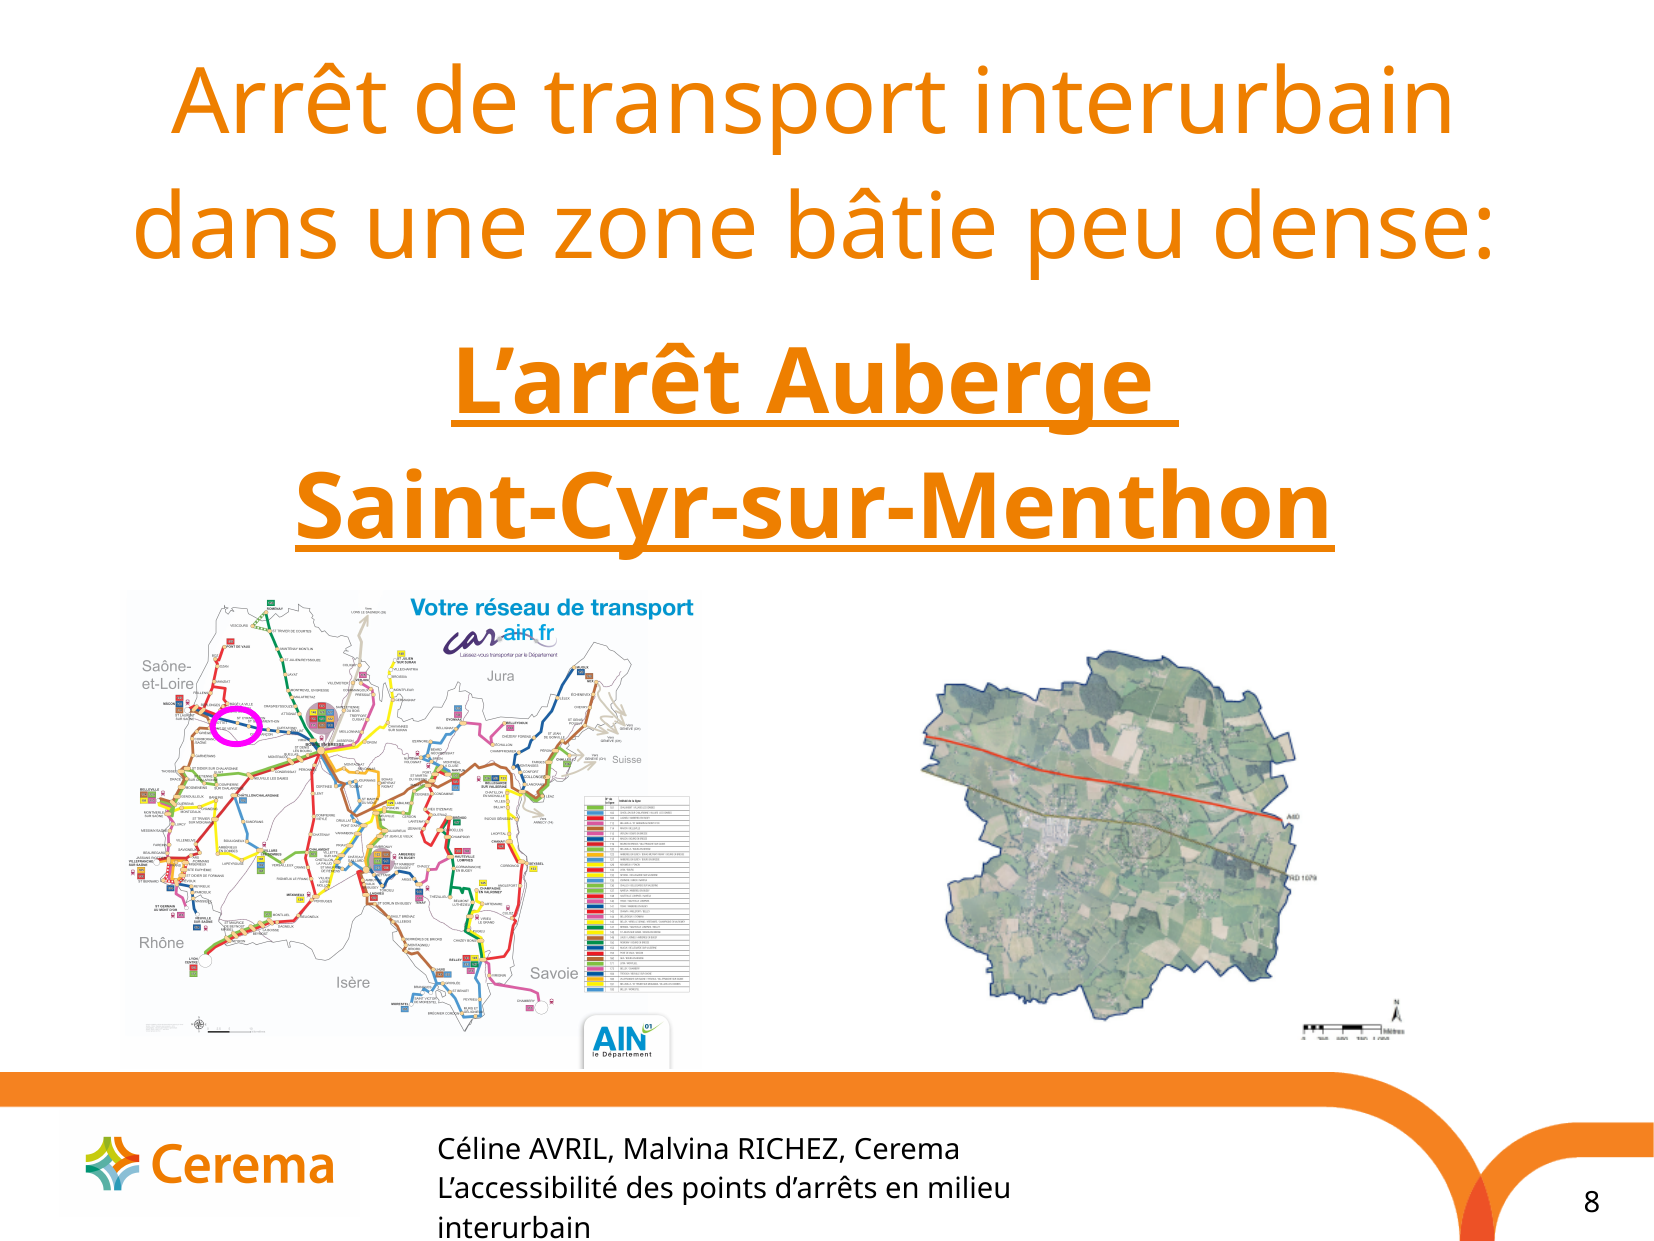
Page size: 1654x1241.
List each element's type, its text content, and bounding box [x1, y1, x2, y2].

picture [120, 590, 702, 1069]
picture [0, 1072, 1654, 1241]
title Arrêt de transport interurbain dans une zone bâtie peu dense: L’arrêt Auberge Saint-Cyr-sur-Menthon [70, 65, 1559, 536]
picture [865, 637, 1412, 1040]
